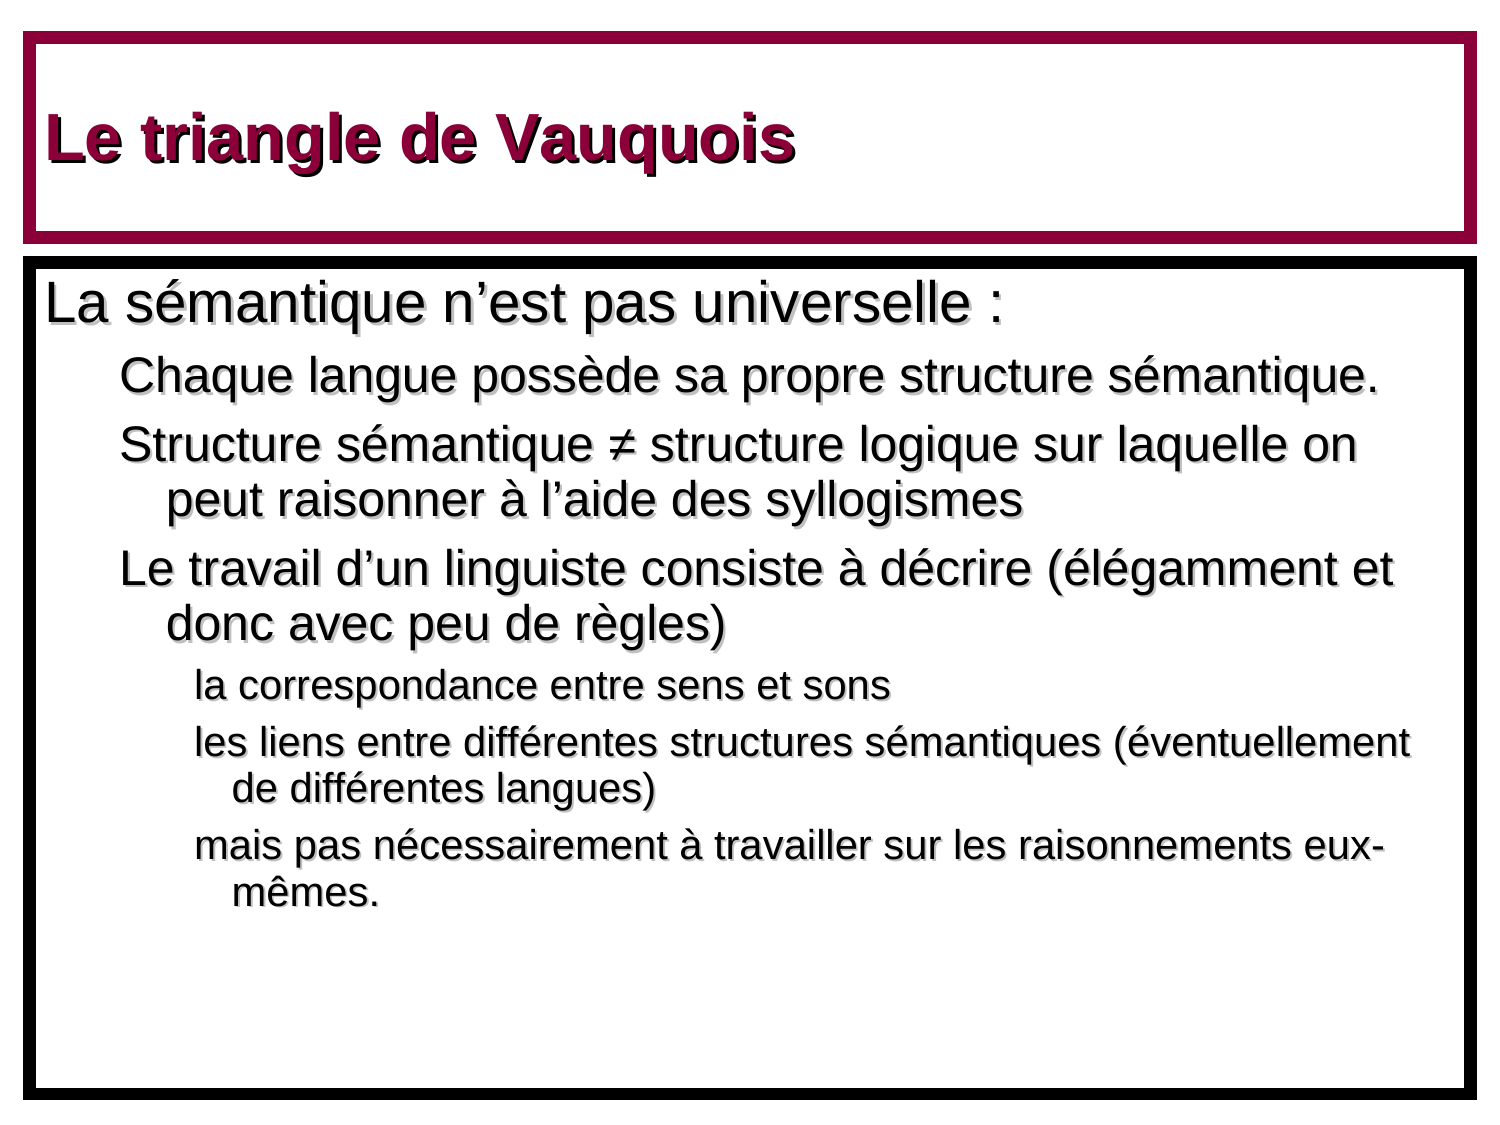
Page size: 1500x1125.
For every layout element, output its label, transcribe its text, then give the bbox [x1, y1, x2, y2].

title Le triangle de Vauquois [29, 37, 1471, 238]
list La sémantique n’est pas universelle : Chaque langue possède sa propre structure sémantique. Structure sémantique ≠ structure logique sur laquelle on peut raisonner à l’aide des syllogismes Le travail d’un linguiste consiste à décrire (élégamment et donc avec peu de règles) la correspondance entre sens et sons les liens entre différentes structures sémantiques (éventuellement de différentes langues) mais pas nécessairement à travailler sur les raisonnements eux-mêmes. [29, 262, 1471, 1095]
